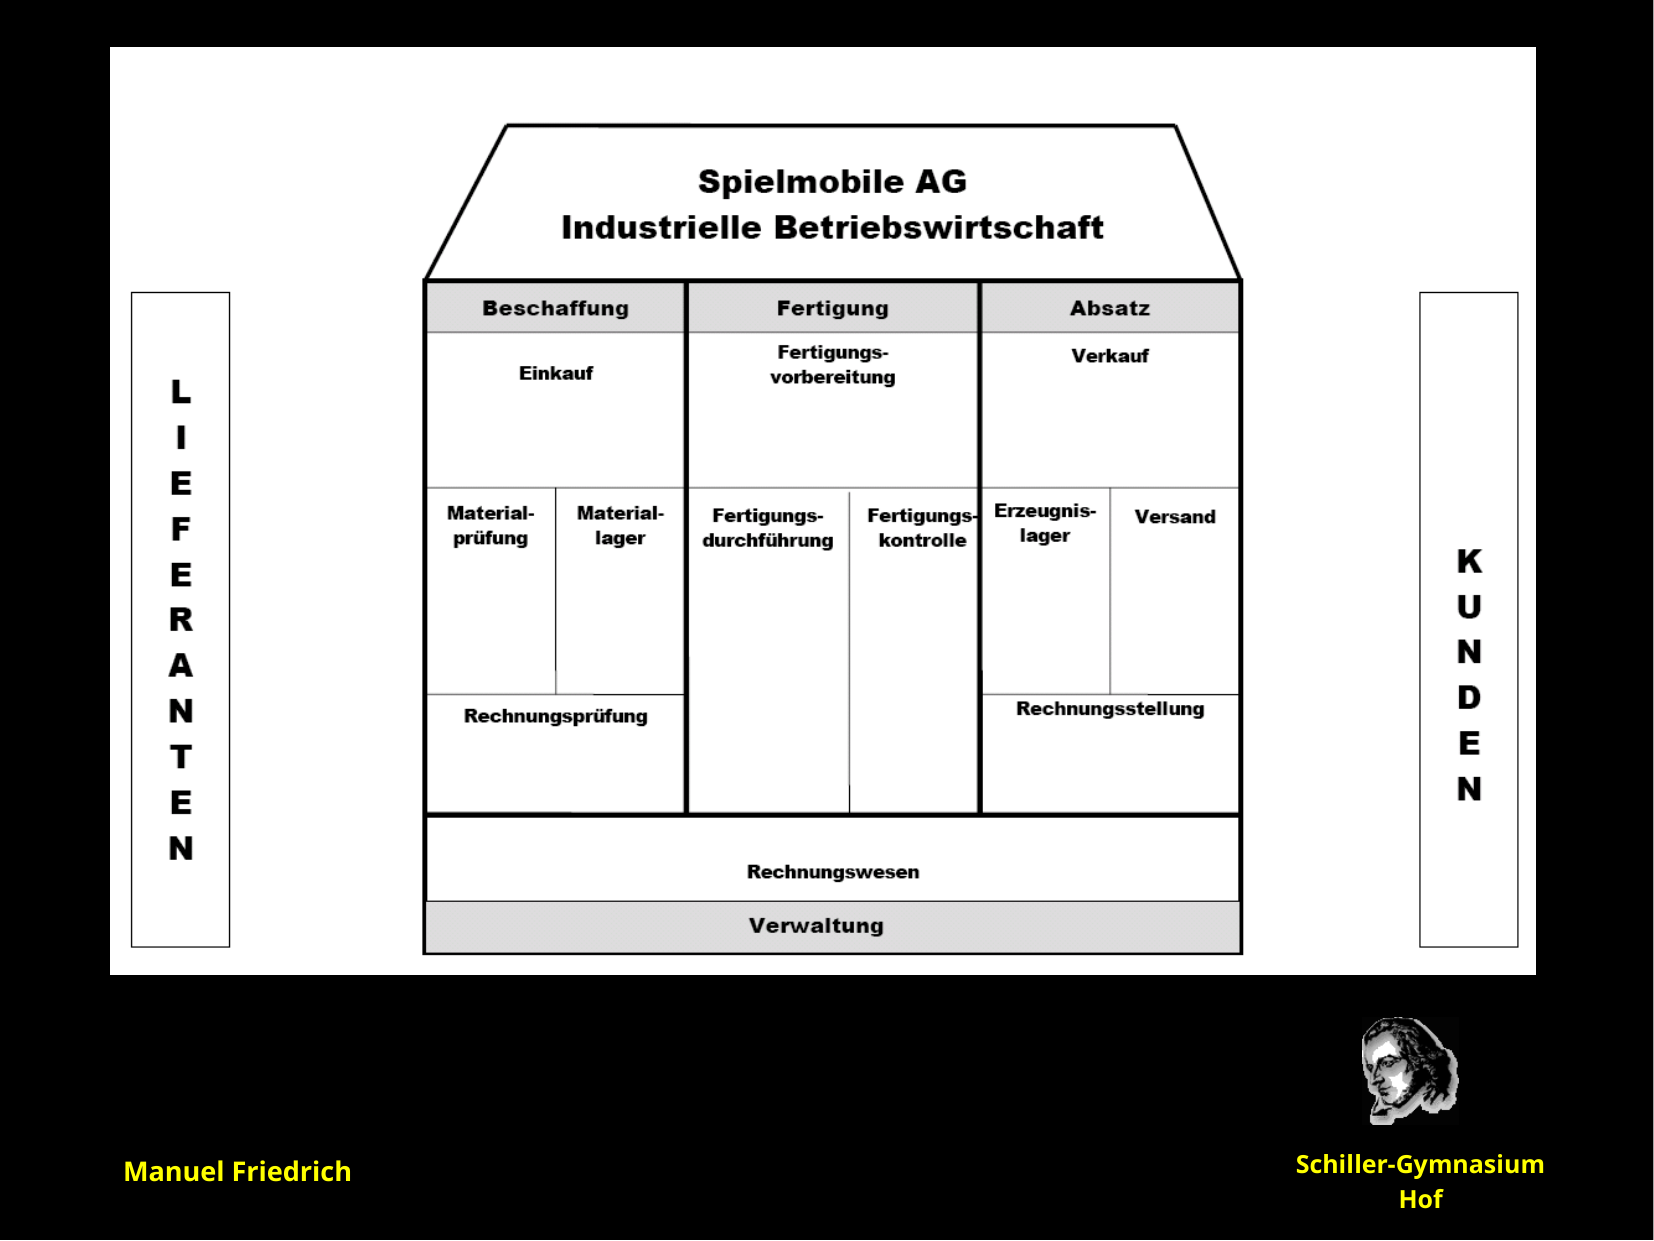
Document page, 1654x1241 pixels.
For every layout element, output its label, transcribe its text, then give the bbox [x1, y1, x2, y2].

text_box Manuel Friedrich [123, 1151, 353, 1191]
text_box Schiller-Gymnasium Hof [1295, 1145, 1546, 1216]
picture [110, 47, 1536, 975]
picture [1362, 1017, 1459, 1126]
